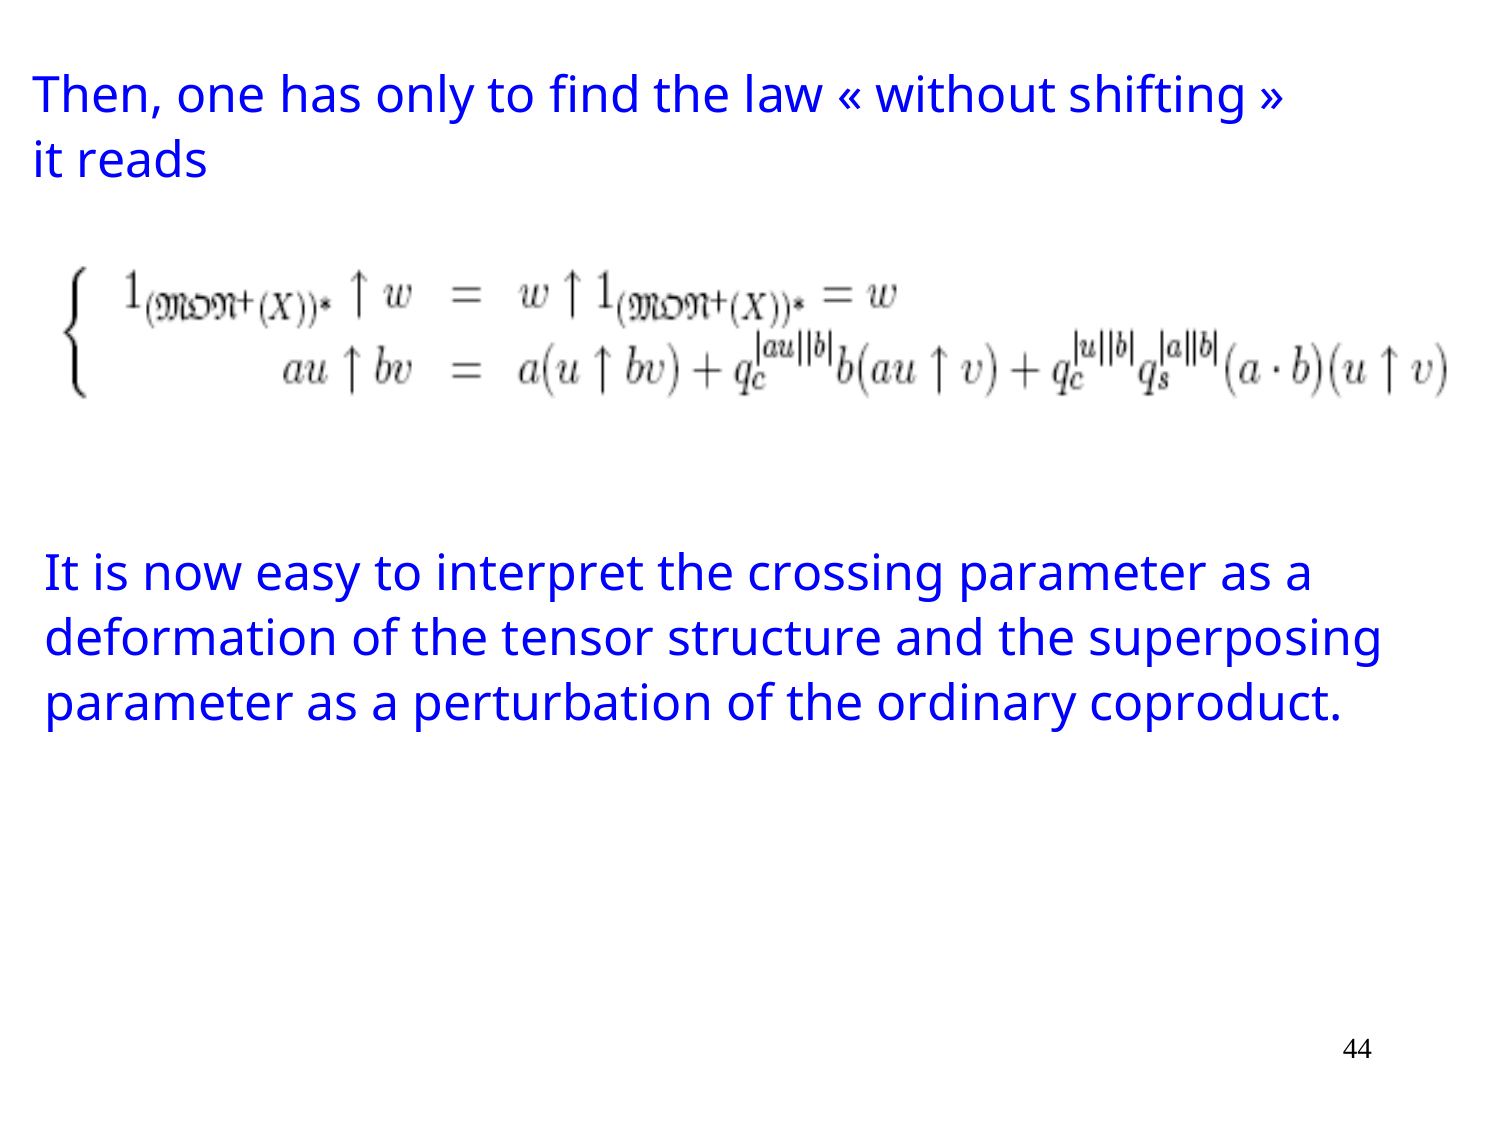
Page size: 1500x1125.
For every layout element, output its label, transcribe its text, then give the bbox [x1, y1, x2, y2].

picture [29, 230, 1477, 438]
text_box Then, one has only to find the law « without shifting » it reads [17, 53, 1433, 186]
text_box It is now easy to interpret the crossing parameter as a deformation of the tensor structure and the superposing parameter as a perturbation of the ordinary coproduct. [29, 531, 1497, 779]
